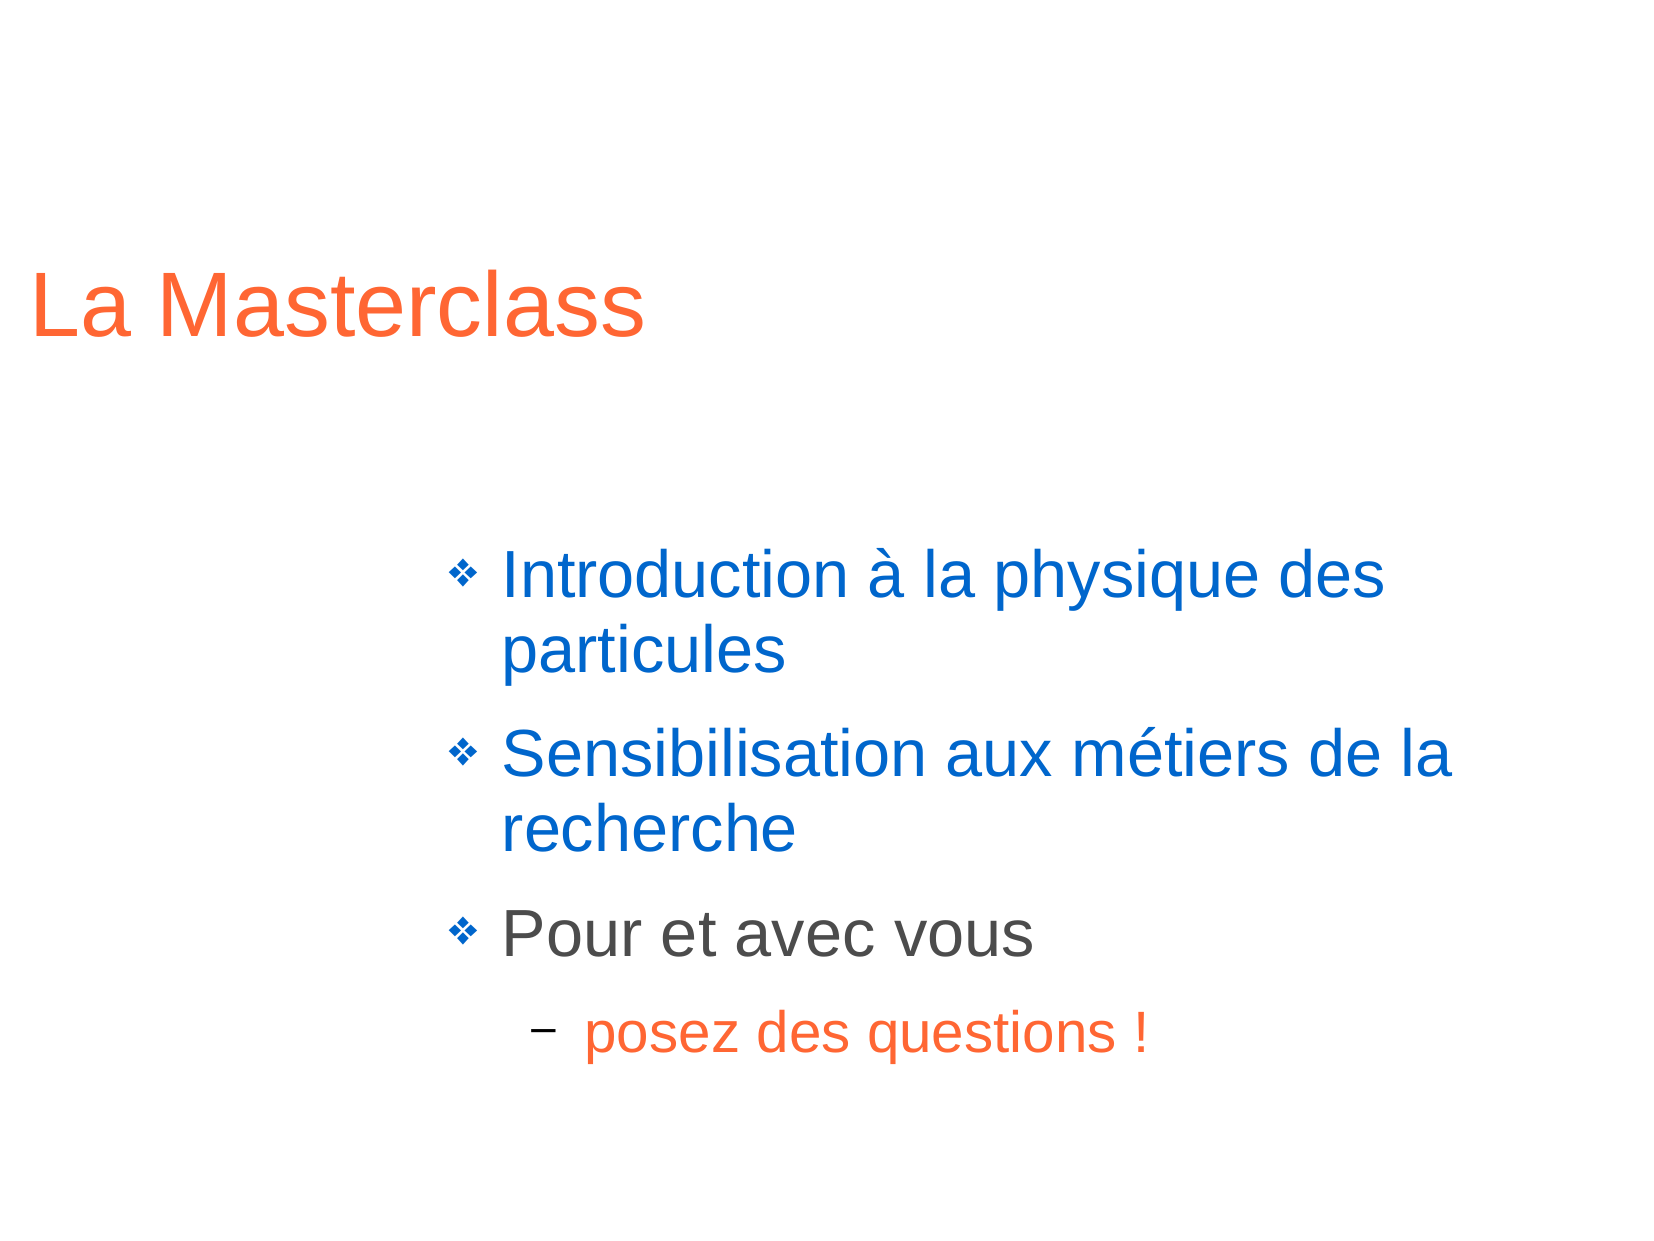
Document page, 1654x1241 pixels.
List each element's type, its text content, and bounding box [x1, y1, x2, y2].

title La Masterclass [29, 200, 1625, 408]
list Introduction à la physique des particules Sensibilisation aux métiers de la recherche Pour et avec vous posez des questions ! [442, 537, 1625, 1241]
